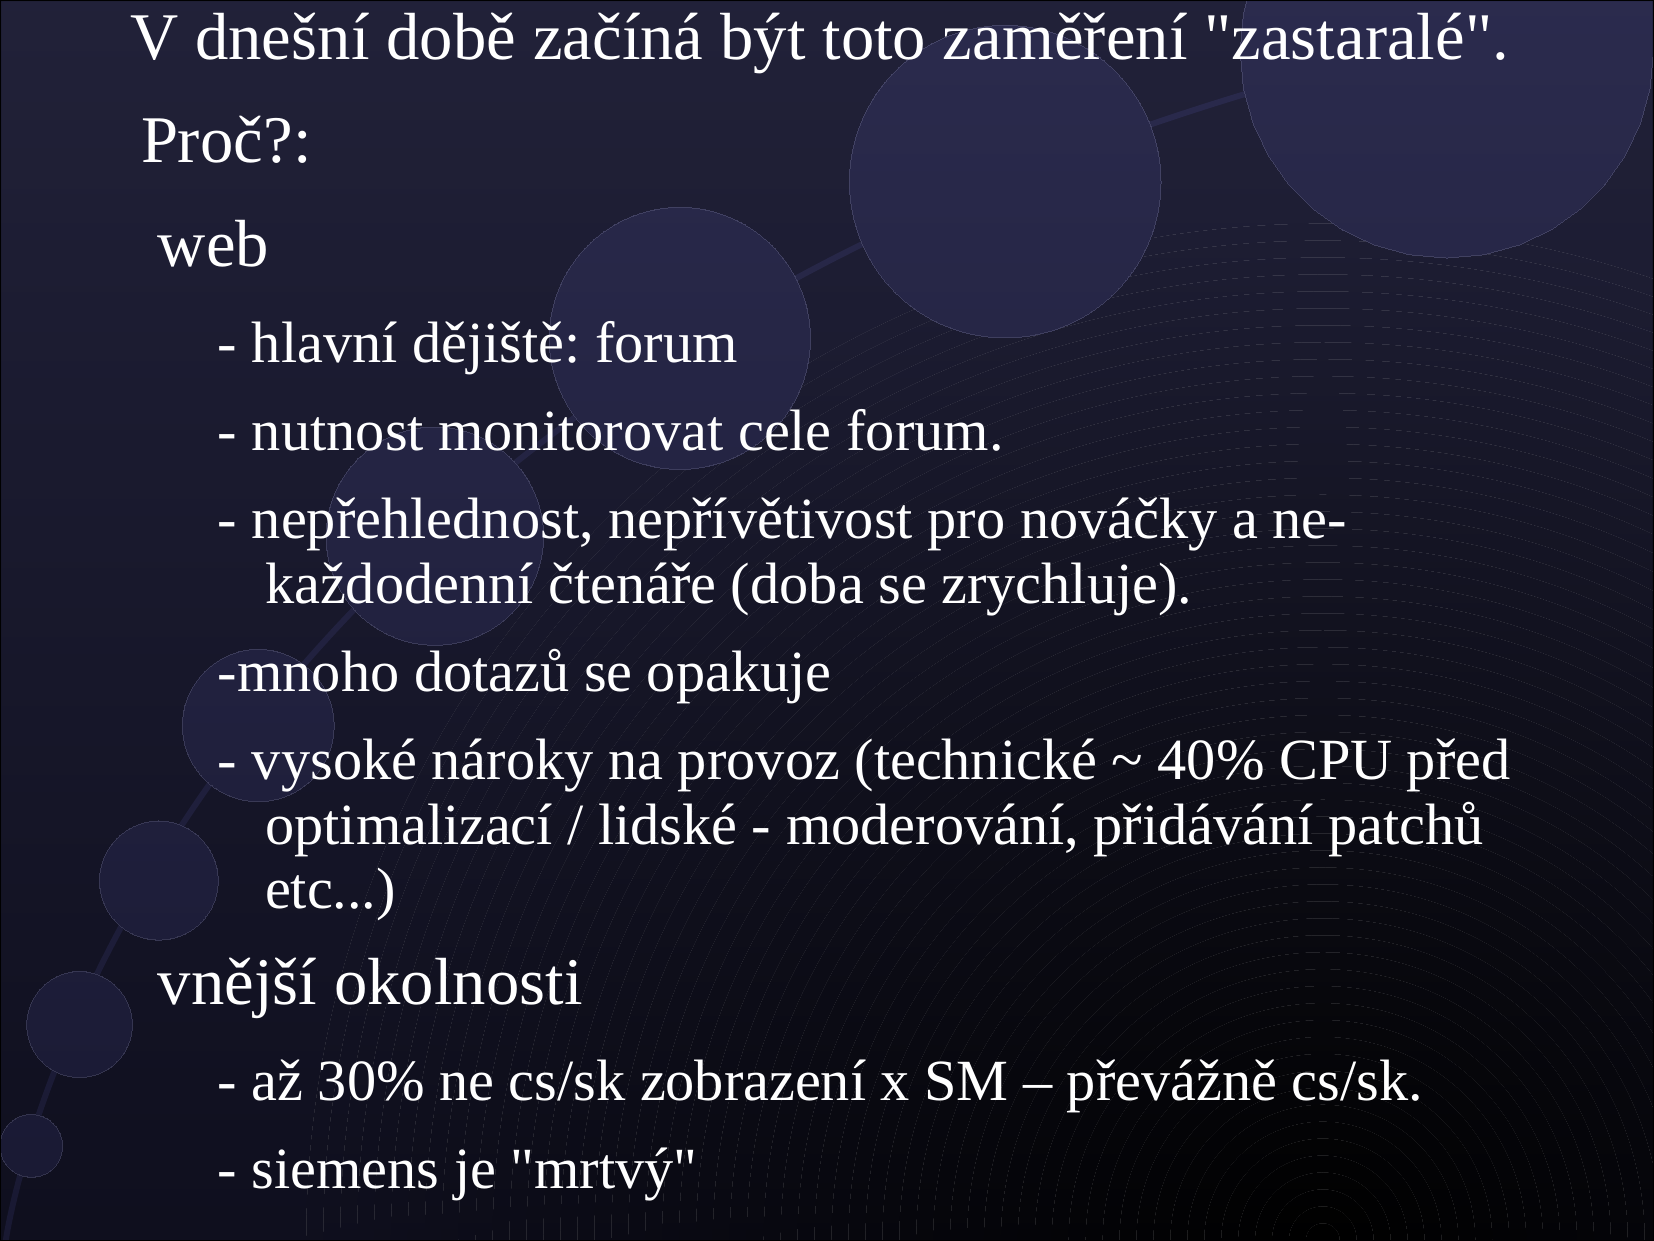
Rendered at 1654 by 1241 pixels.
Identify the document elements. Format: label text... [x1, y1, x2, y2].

list Proč?: web - hlavní dějiště: forum - nutnost monitorovat cele forum. - nepřehlednost, nepřívětivost pro nováčky a ne-každodenní čtenáře (doba se zrychluje). -mnoho dotazů se opakuje - vysoké nároky na provoz (technické ~ 40% CPU před optimalizací / lidské - moderování, přidávání patchů etc...) vnější okolnosti - až 30% ne cs/sk zobrazení x SM – převážně cs/sk. - siemens je "mrtvý" [123, 103, 1536, 1211]
text_box V dnešní době začíná být toto zaměření "zastaralé". [112, 0, 1565, 75]
